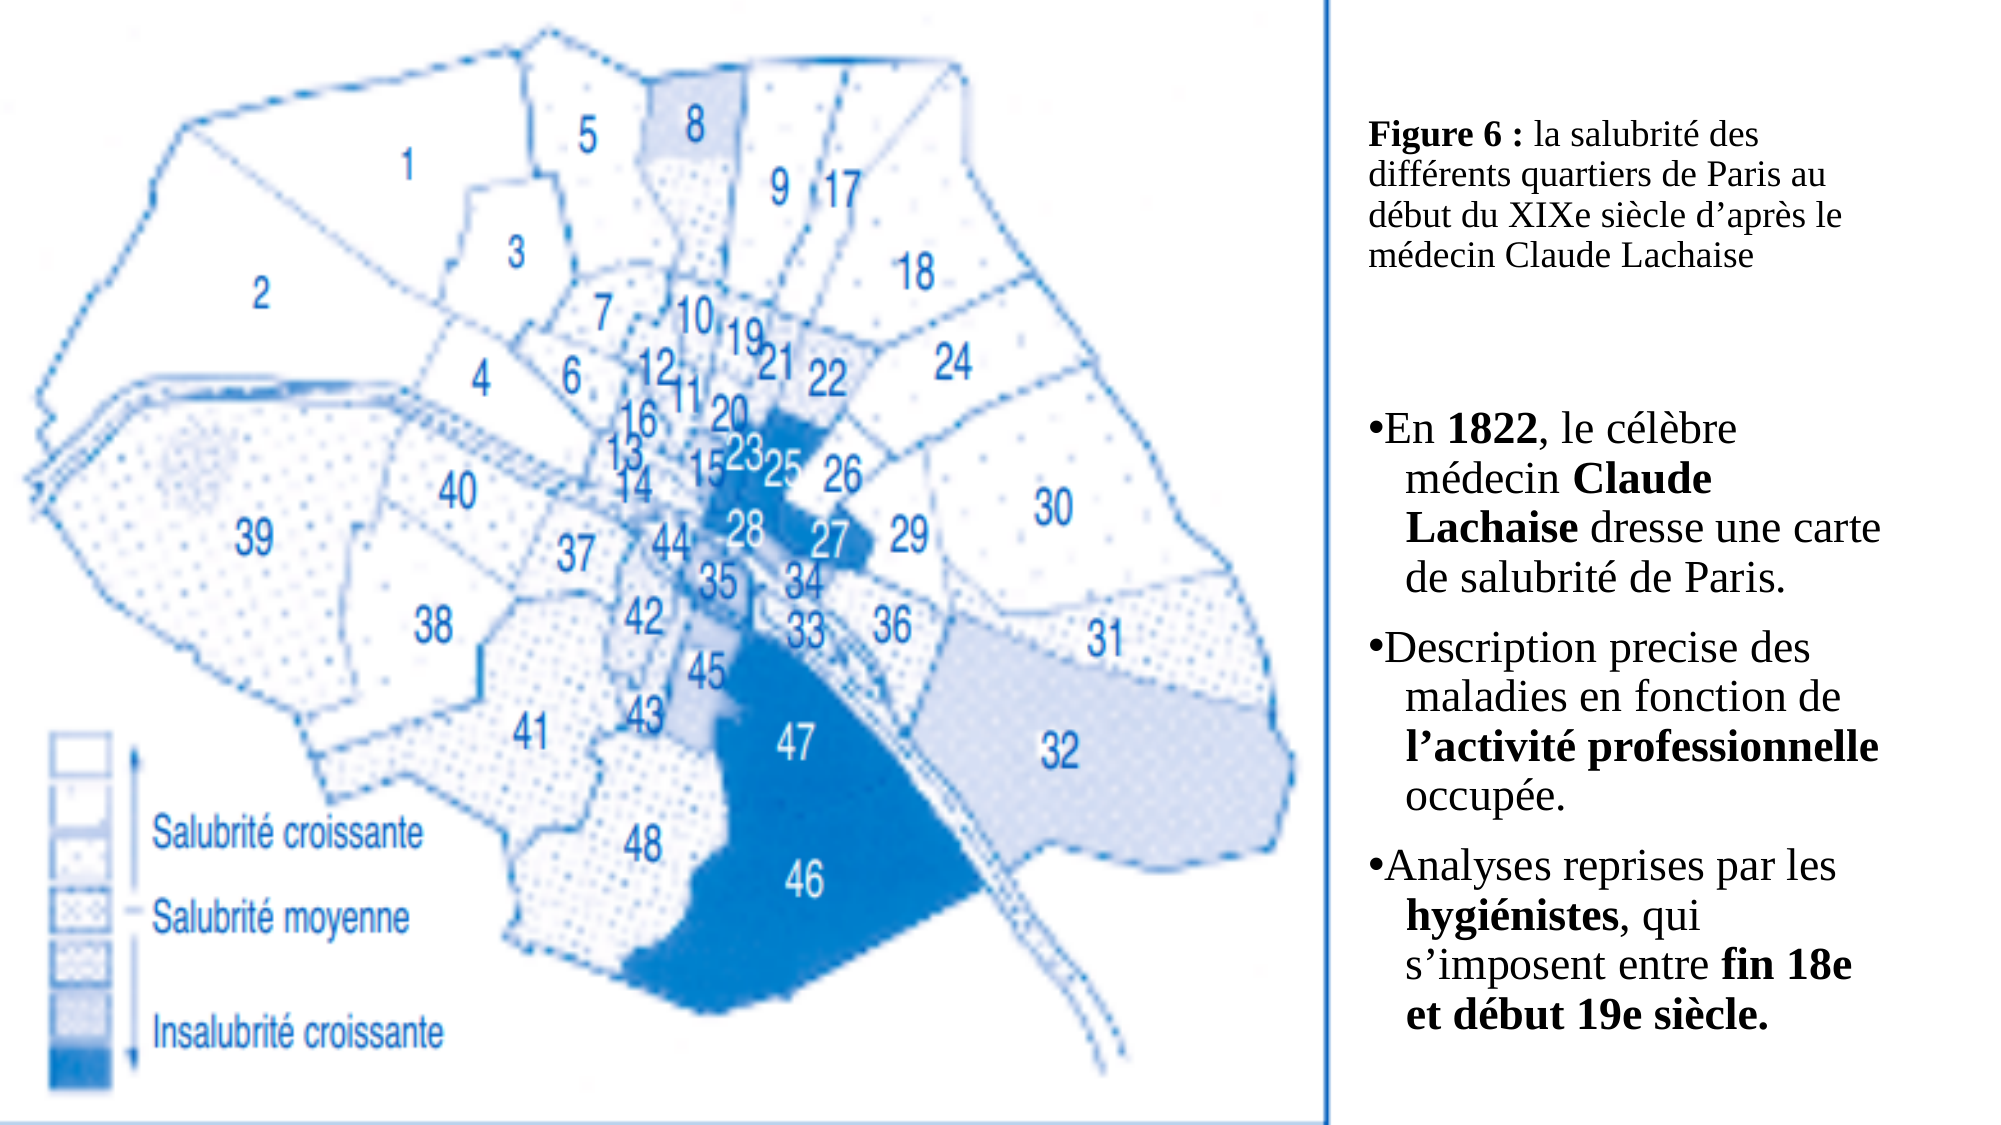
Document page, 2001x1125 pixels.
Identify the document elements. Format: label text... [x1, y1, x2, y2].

title Figure 6 : la salubrité des différents quartiers de Paris au début du XIXe siècle dʼaprès le médecin Claude Lachaise [1353, 11, 1861, 284]
picture [0, 0, 1332, 1125]
list En 1822, le célèbre médecin Claude Lachaise dresse une carte de salubrité de Paris. Description precise des maladies en fonction de l’activité professionnelle occupée. Analyses reprises par les hygiénistes, qui s’imposent entre fin 18e et début 19e siècle. [1353, 396, 1901, 1052]
